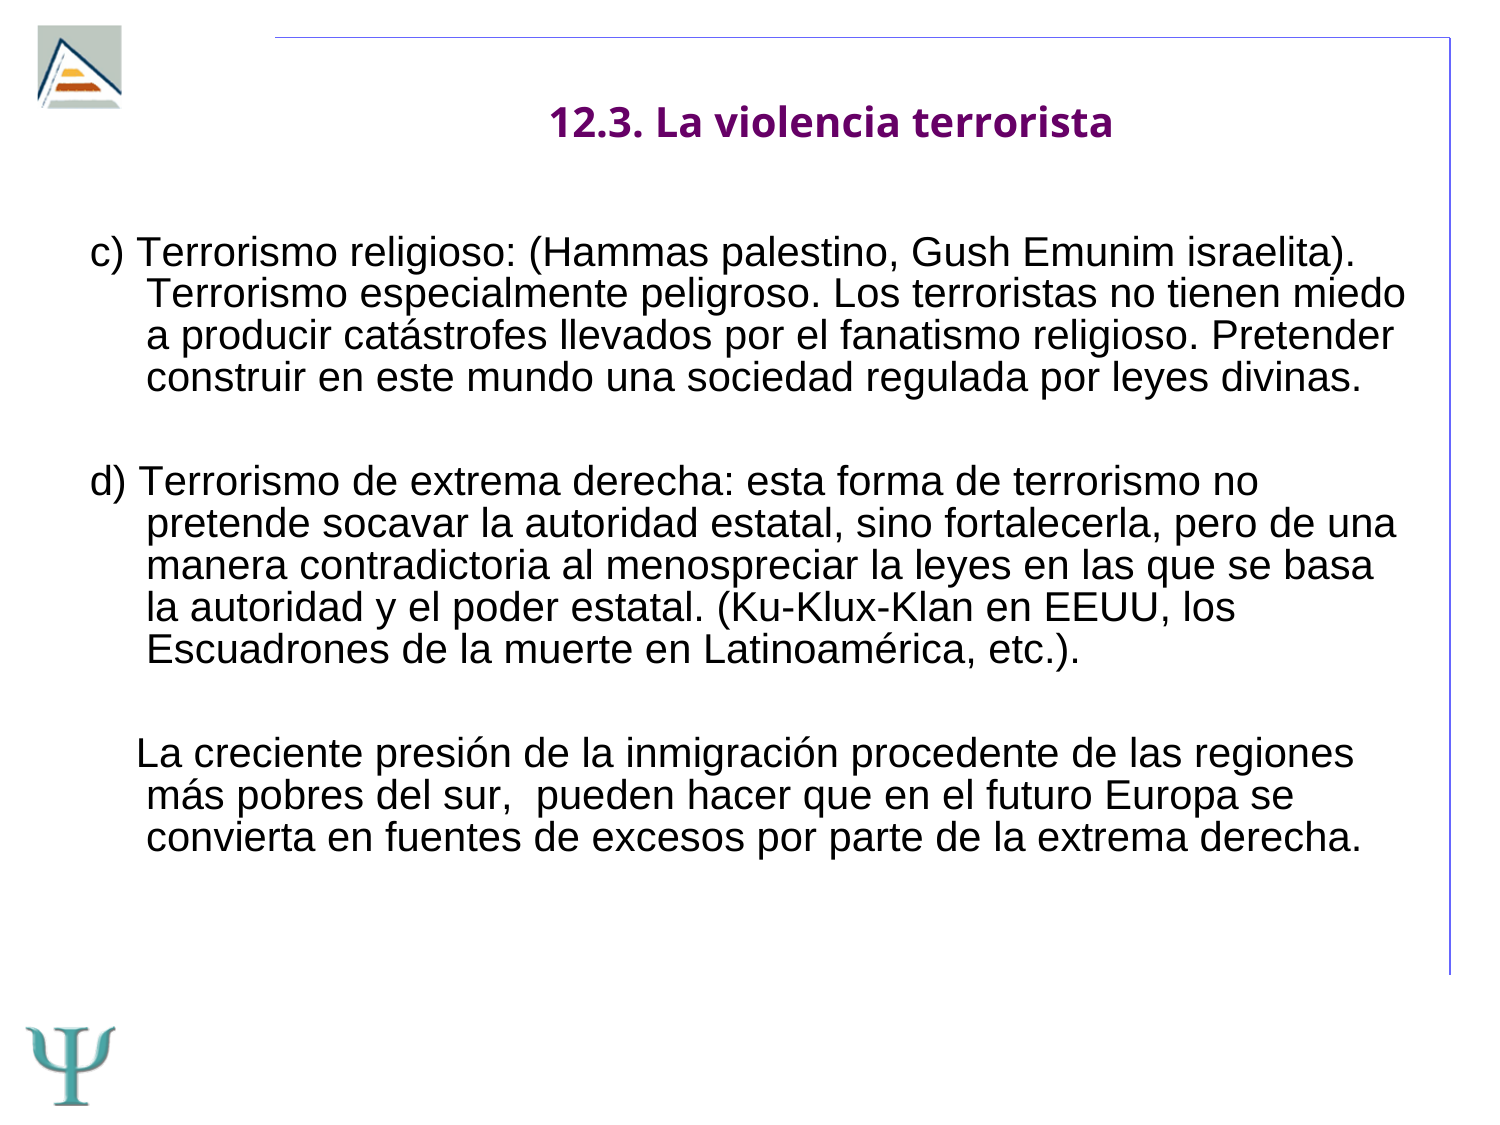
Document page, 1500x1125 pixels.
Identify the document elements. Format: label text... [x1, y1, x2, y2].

list c) Terrorismo religioso: (Hammas palestino, Gush Emunim israelita). Terrorismo especialmente peligroso. Los terroristas no tienen miedo a producir catástrofes llevados por el fanatismo religioso. Pretender construir en este mundo una sociedad regulada por leyes divinas. d) Terrorismo de extrema derecha: esta forma de terrorismo no pretende socavar la autoridad estatal, sino fortalecerla, pero de una manera contradictoria al menospreciar la leyes en las que se basa la autoridad y el poder estatal. (Ku-Klux-Klan en EEUU, los Escuadrones de la muerte en Latinoamérica, etc.). La creciente presión de la inmigración procedente de las regiones más pobres del sur, pueden hacer que en el futuro Europa se convierta en fuentes de excesos por parte de la extrema derecha. [75, 224, 1426, 1125]
title 12.3. La violencia terrorista [262, 74, 1401, 168]
picture [37, 24, 122, 109]
picture [24, 1024, 75, 1106]
